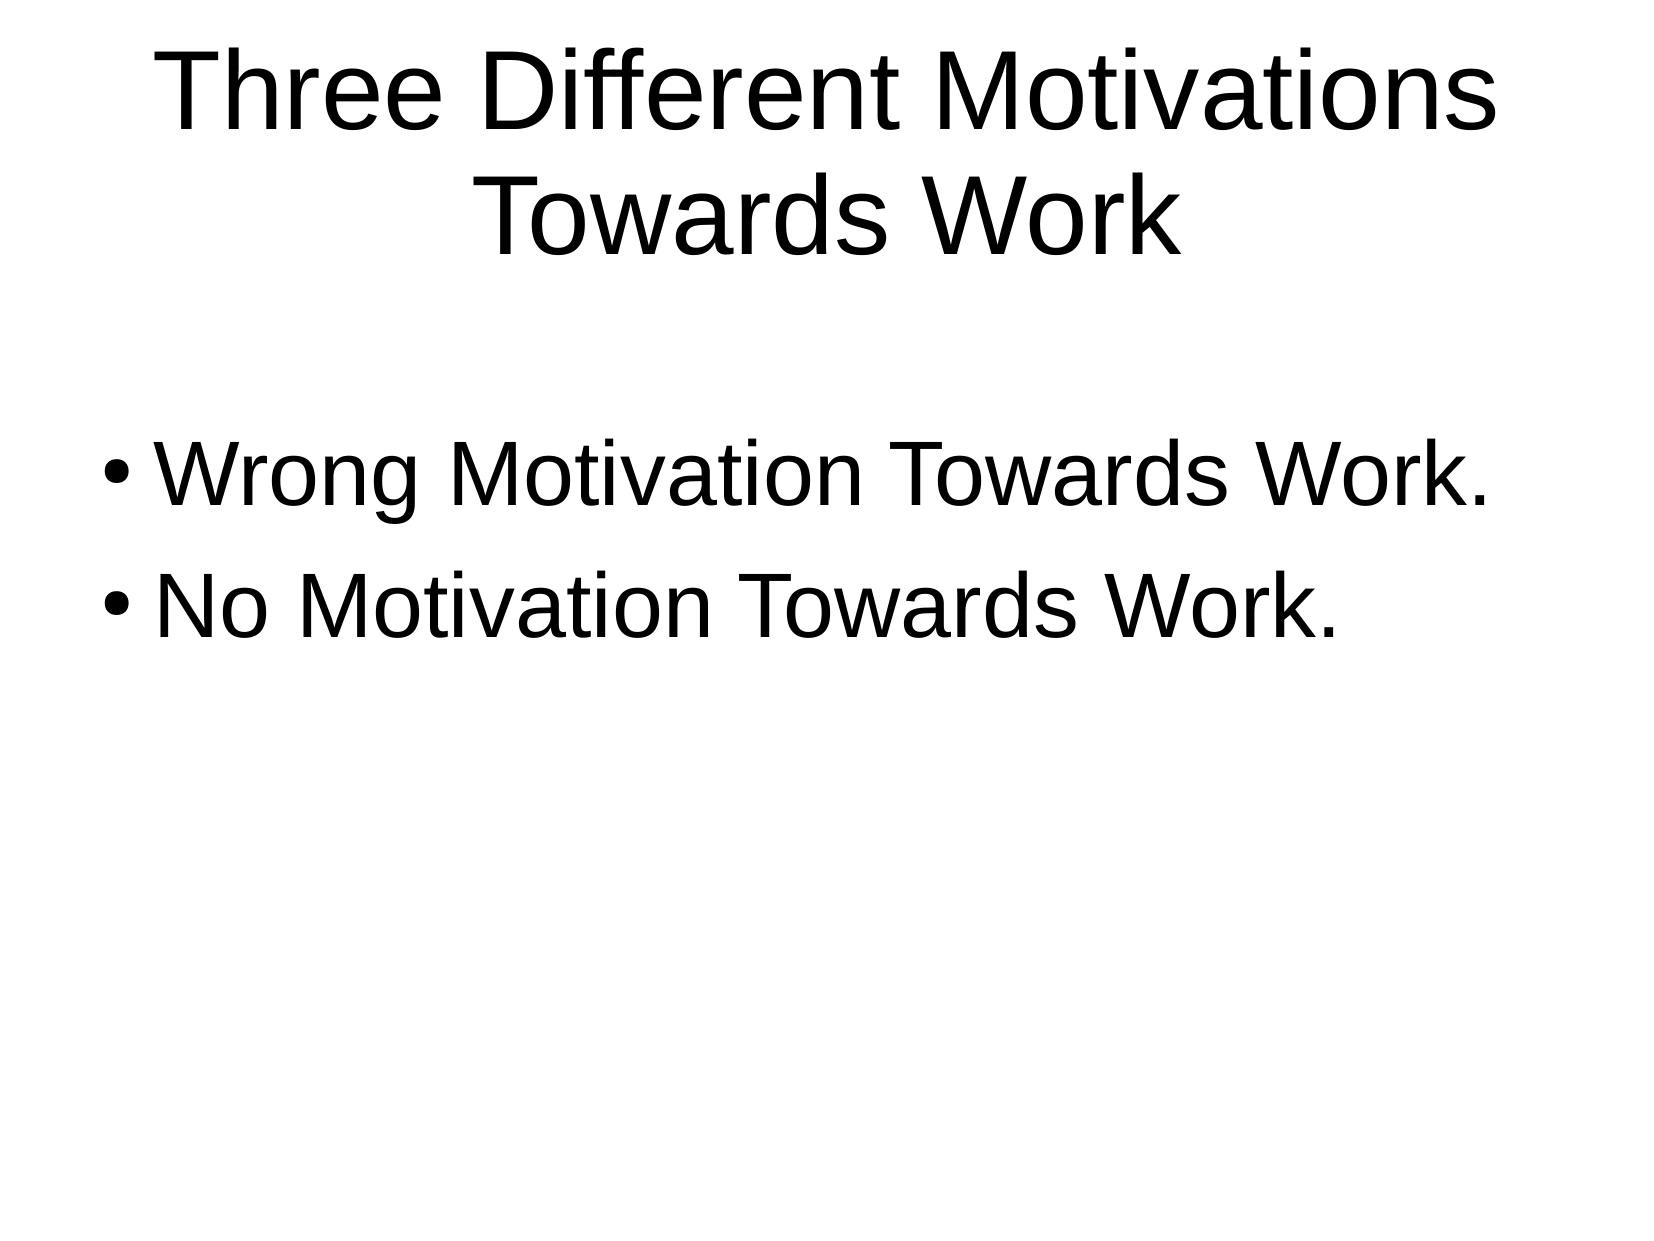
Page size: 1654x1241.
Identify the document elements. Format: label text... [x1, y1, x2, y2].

title Three Different Motivations Towards Work [82, 27, 1571, 279]
list Wrong Motivation Towards Work. No Motivation Towards Work. [82, 290, 1571, 1109]
